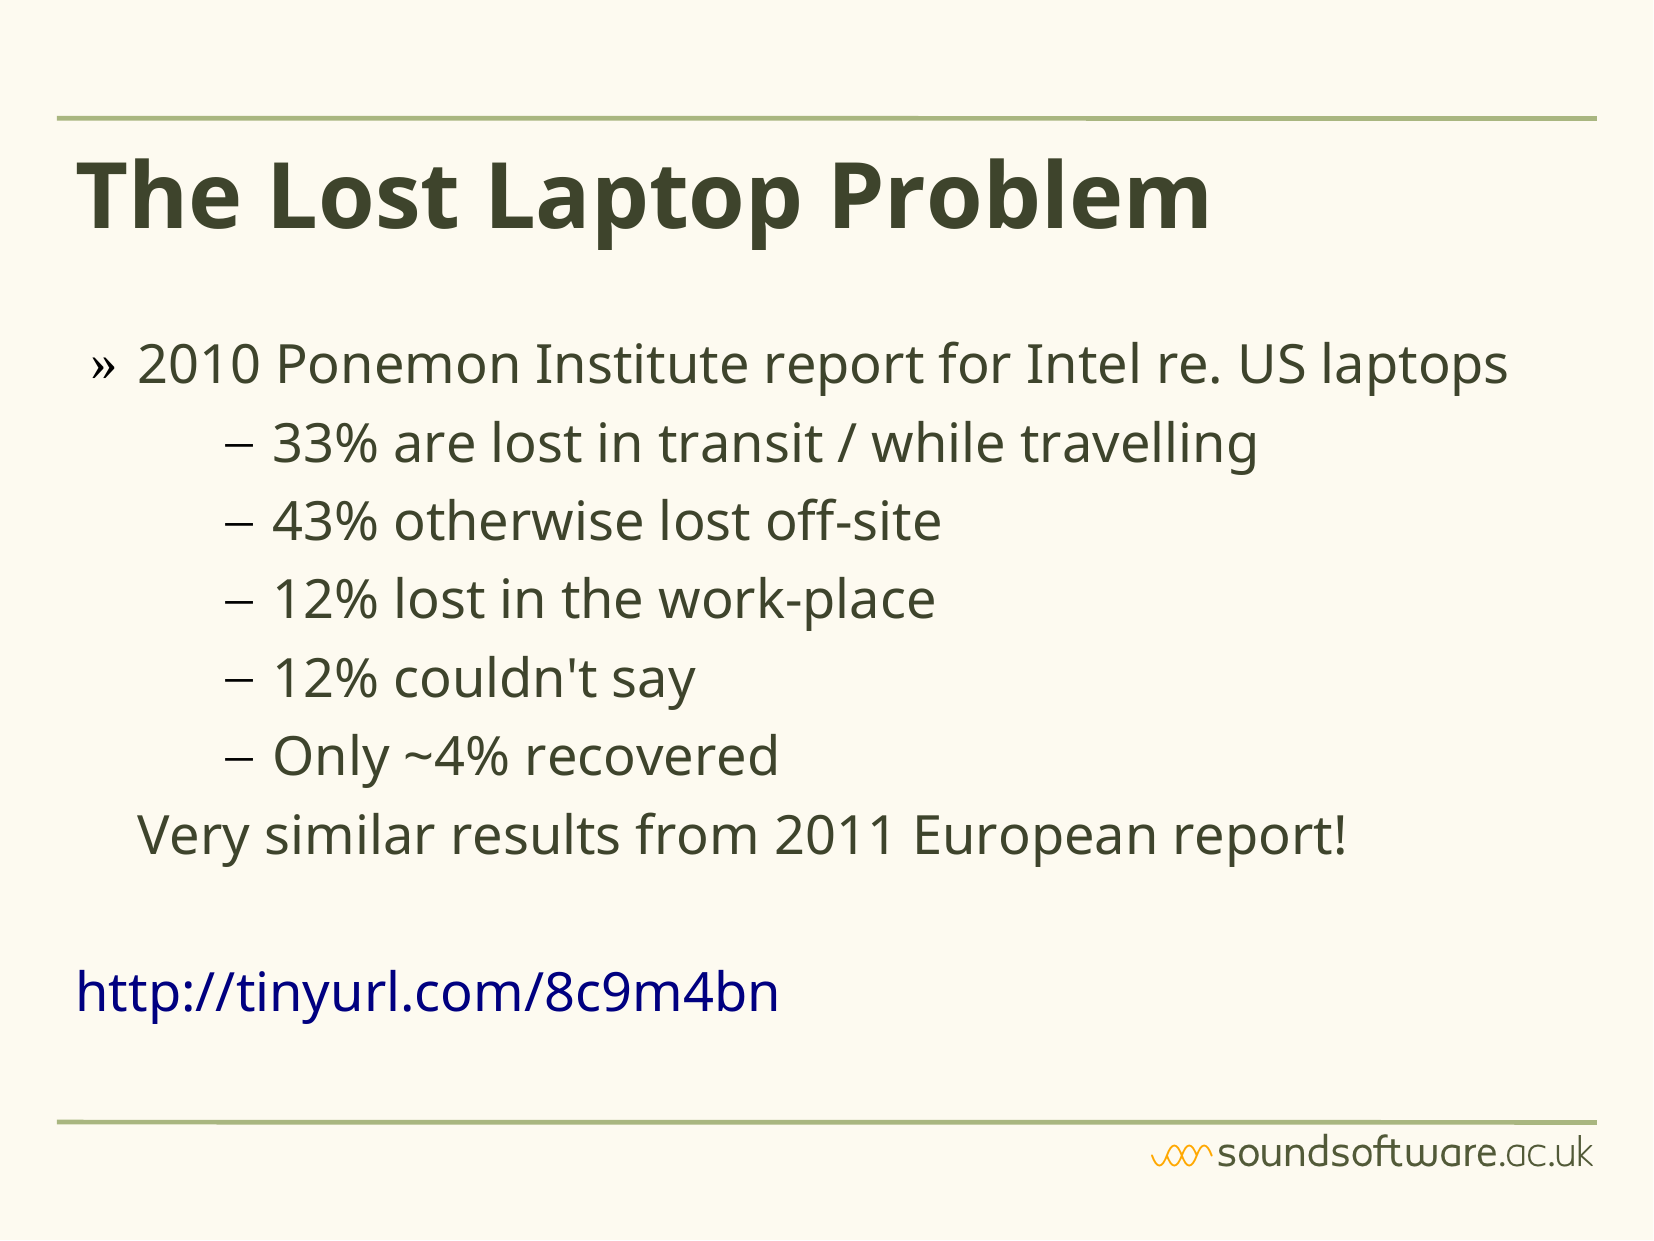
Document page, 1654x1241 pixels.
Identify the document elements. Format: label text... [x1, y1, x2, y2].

title The Lost Laptop Problem [59, 109, 1594, 274]
list 2010 Ponemon Institute report for Intel re. US laptops 33% are lost in transit / while travelling 43% otherwise lost off-site 12% lost in the work-place 12% couldn't say Only ~4% recovered Very similar results from 2011 European report! http://tinyurl.com/8c9m4bn [59, 321, 1594, 1140]
picture [1151, 1140, 1593, 1167]
